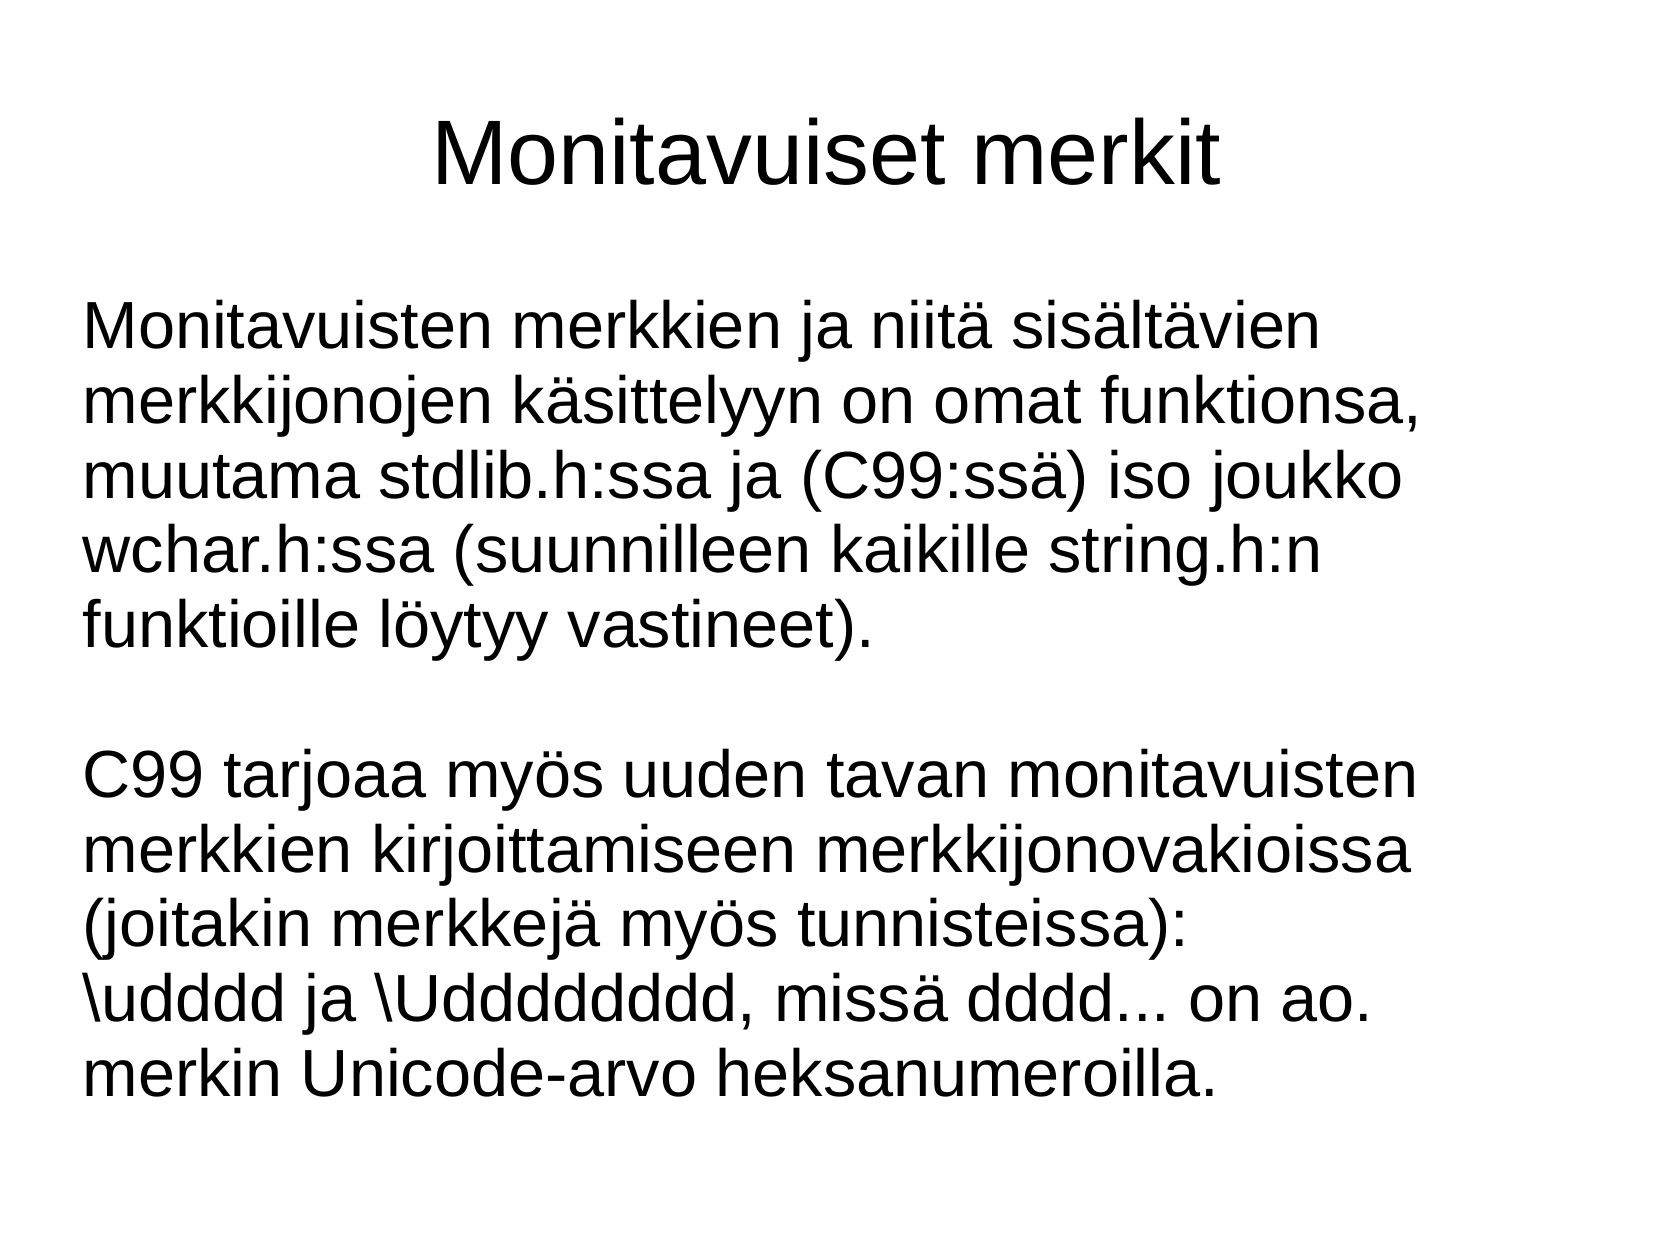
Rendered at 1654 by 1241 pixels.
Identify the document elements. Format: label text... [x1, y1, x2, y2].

title Monitavuiset merkit [82, 49, 1571, 257]
subtitle Monitavuisten merkkien ja niitä sisältävien merkkijonojen käsittelyyn on omat funktionsa, muutama stdlib.h:ssa ja (C99:ssä) iso joukko wchar.h:ssa (suunnilleen kaikille string.h:n funktioille löytyy vastineet). C99 tarjoaa myös uuden tavan monitavuisten merkkien kirjoittamiseen merkkijonovakioissa (joitakin merkkejä myös tunnisteissa): \udddd ja \Udddddddd, missä dddd... on ao. merkin Unicode-arvo heksanumeroilla. [82, 288, 1571, 1111]
